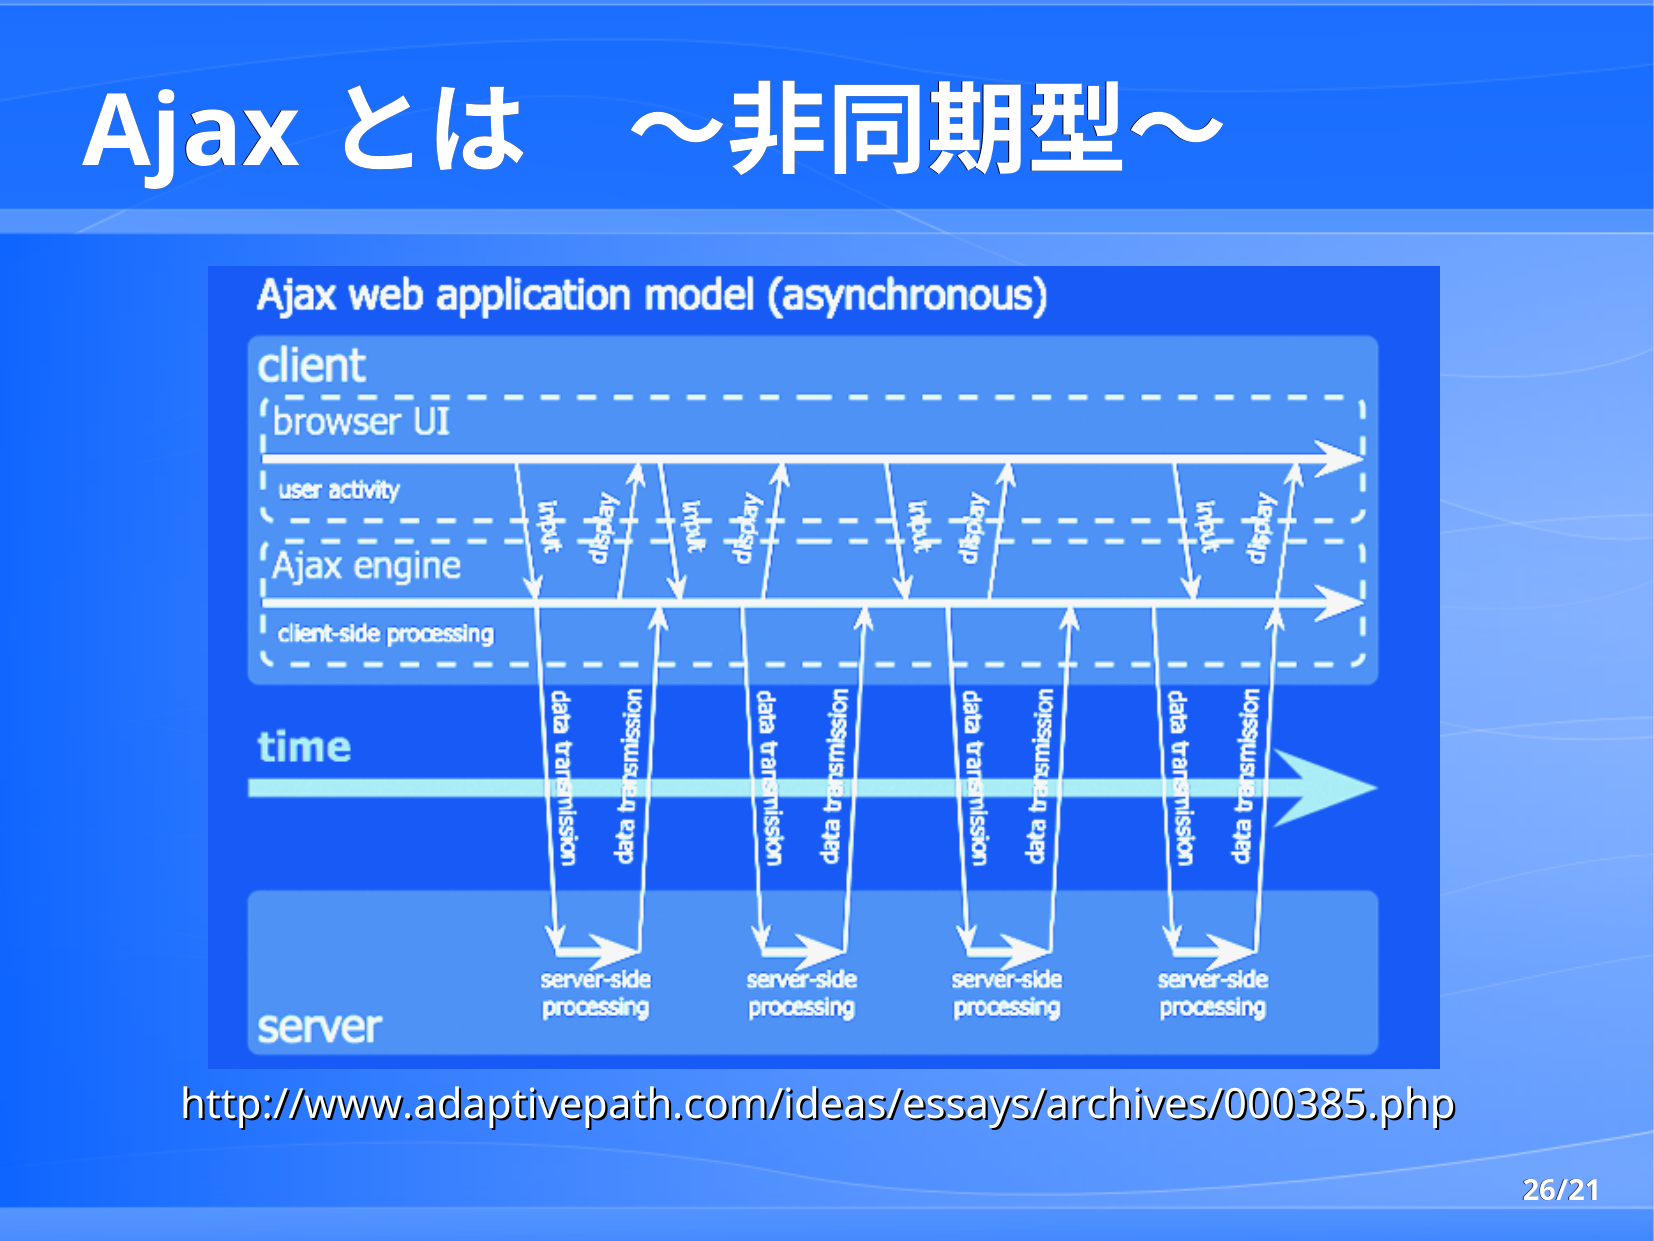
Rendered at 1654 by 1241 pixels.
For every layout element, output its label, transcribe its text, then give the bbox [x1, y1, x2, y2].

picture [0, 0, 1654, 1241]
text_box http://www.adaptivepath.com/ideas/essays/archives/000385.php [165, 1072, 1507, 1132]
title Ajaxとは ～非同期型～ [23, 8, 1625, 237]
